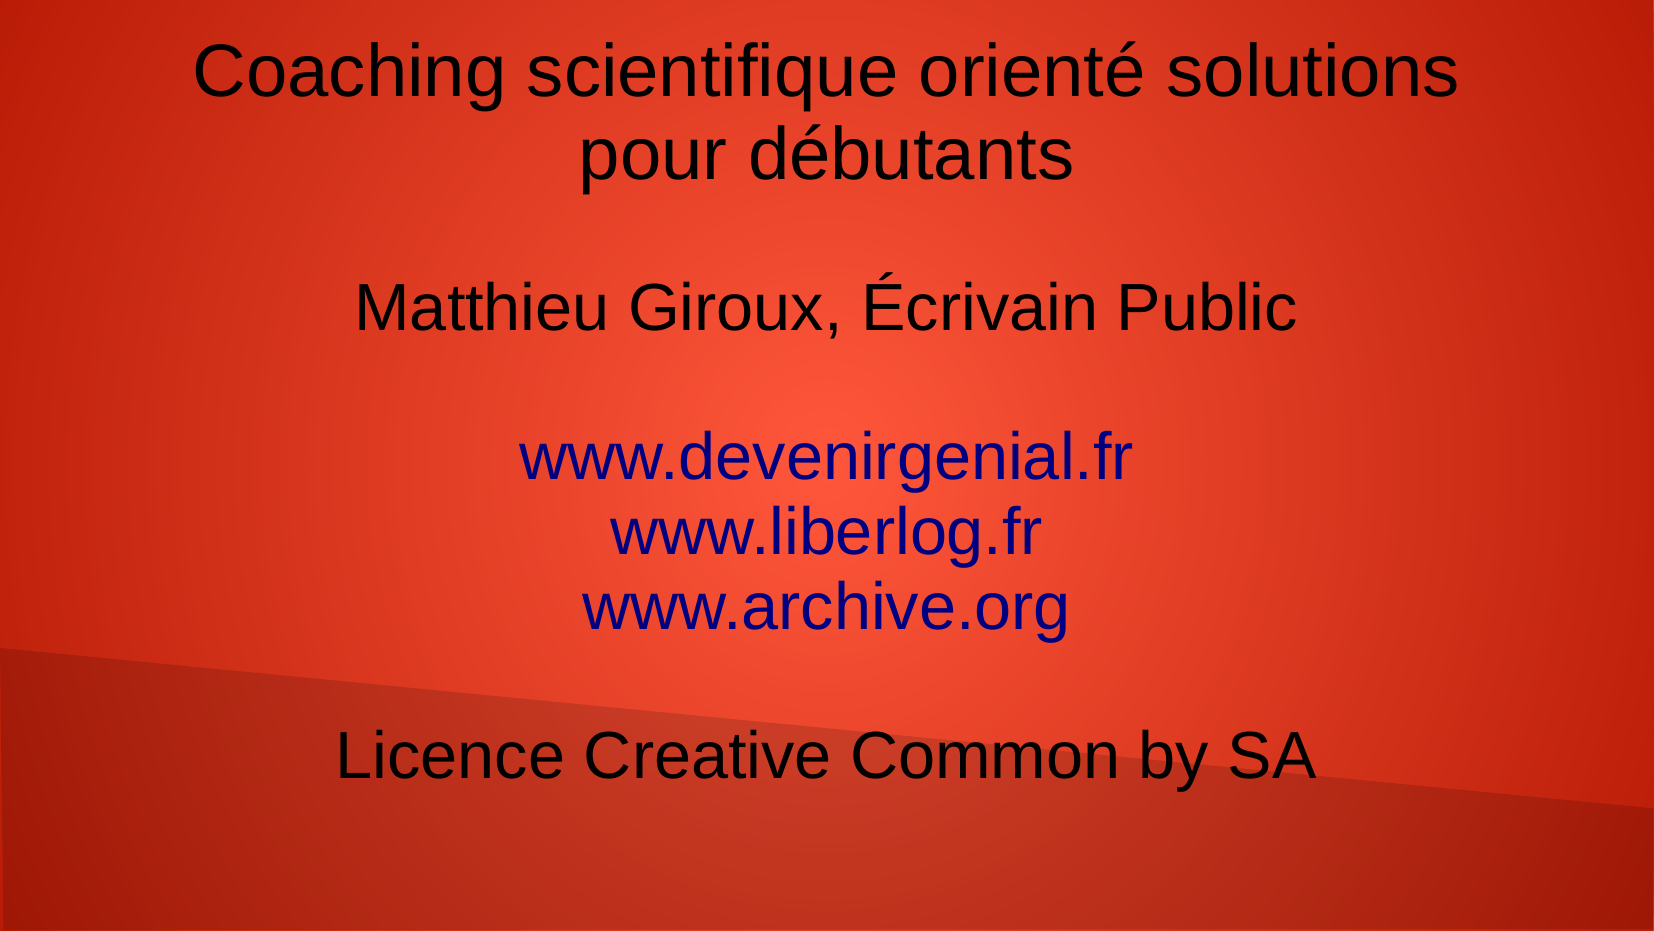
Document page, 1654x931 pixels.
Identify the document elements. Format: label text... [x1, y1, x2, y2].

subtitle Matthieu Giroux, Écrivain Public www.devenirgenial.fr www.liberlog.fr www.archive.org Licence Creative Common by SA [82, 157, 1571, 831]
title Coaching scientifique orienté solutions pour débutants [82, 29, 1571, 157]
